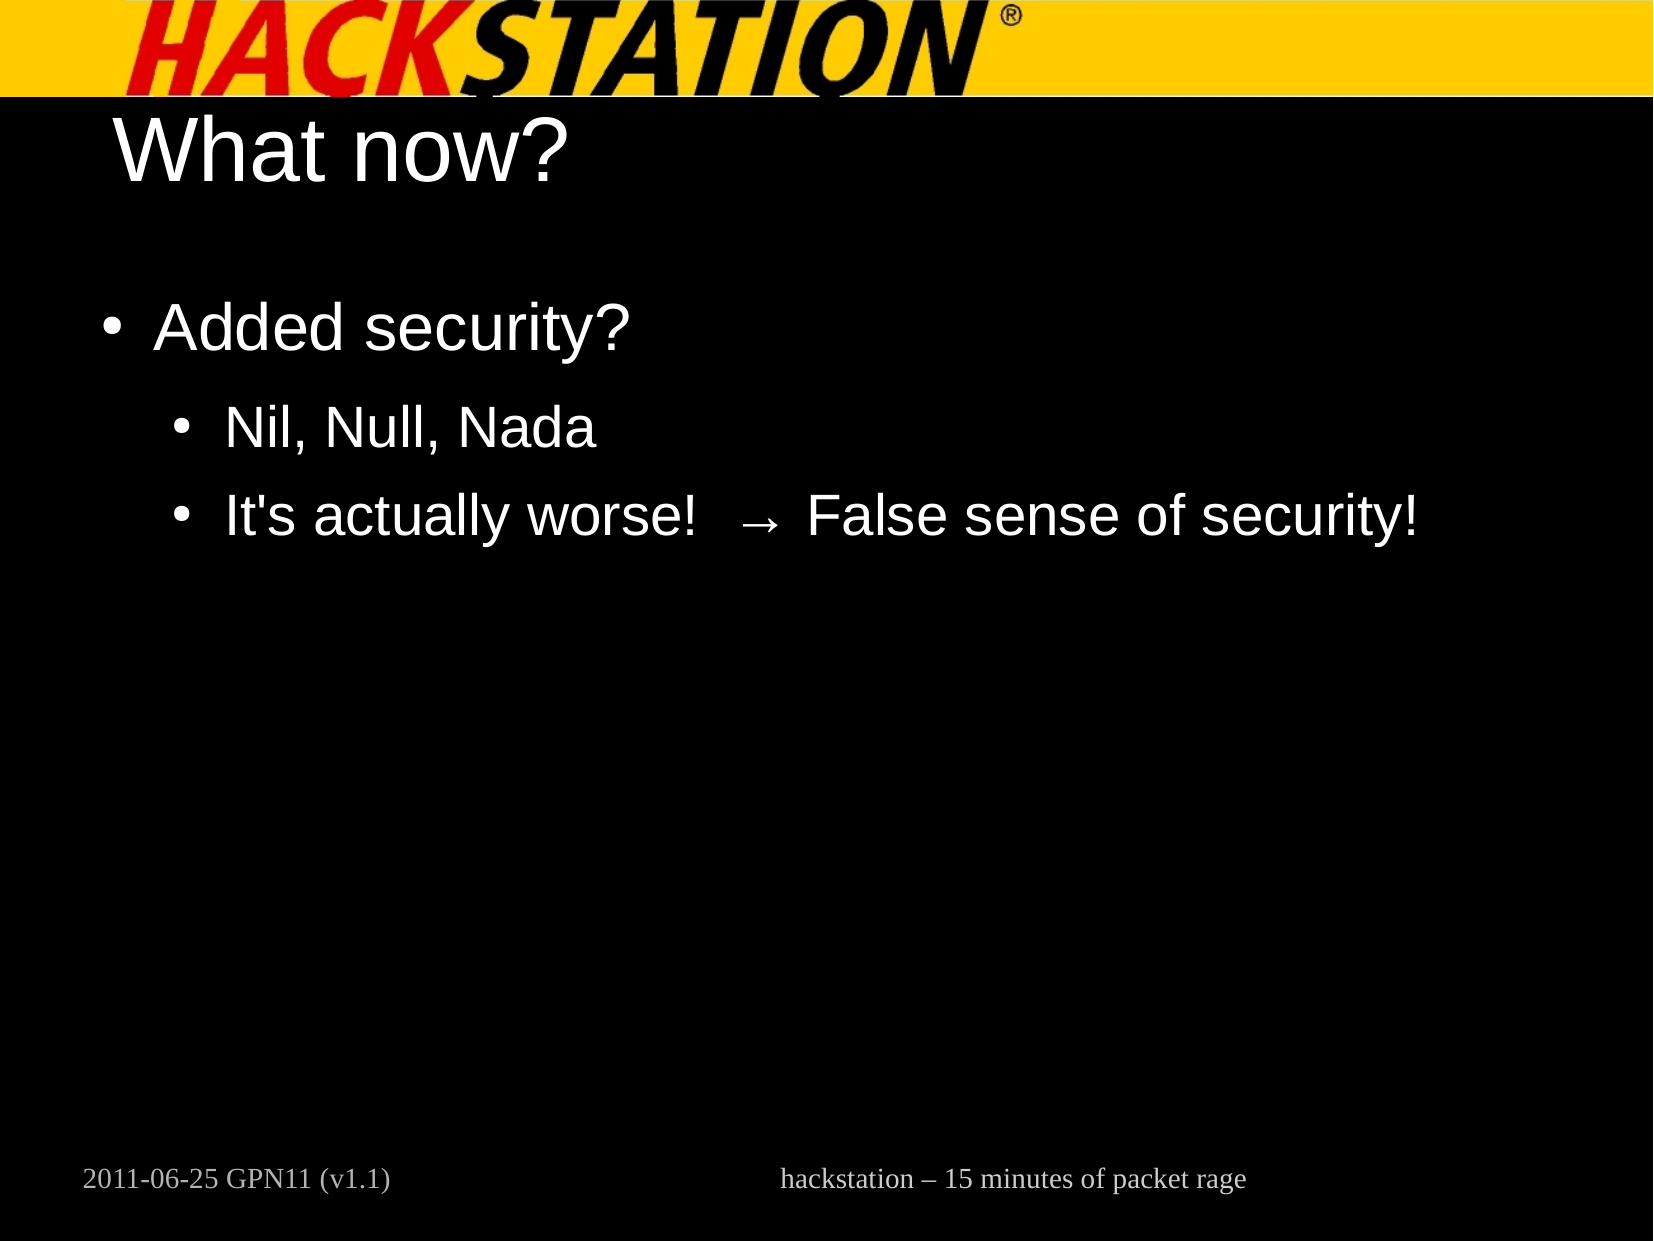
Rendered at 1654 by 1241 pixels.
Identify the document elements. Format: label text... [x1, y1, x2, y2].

picture [0, 0, 1653, 97]
title What now? [112, 75, 1571, 226]
list Added security? Nil, Null, Nada It's actually worse! → False sense of security! [82, 290, 1571, 1109]
